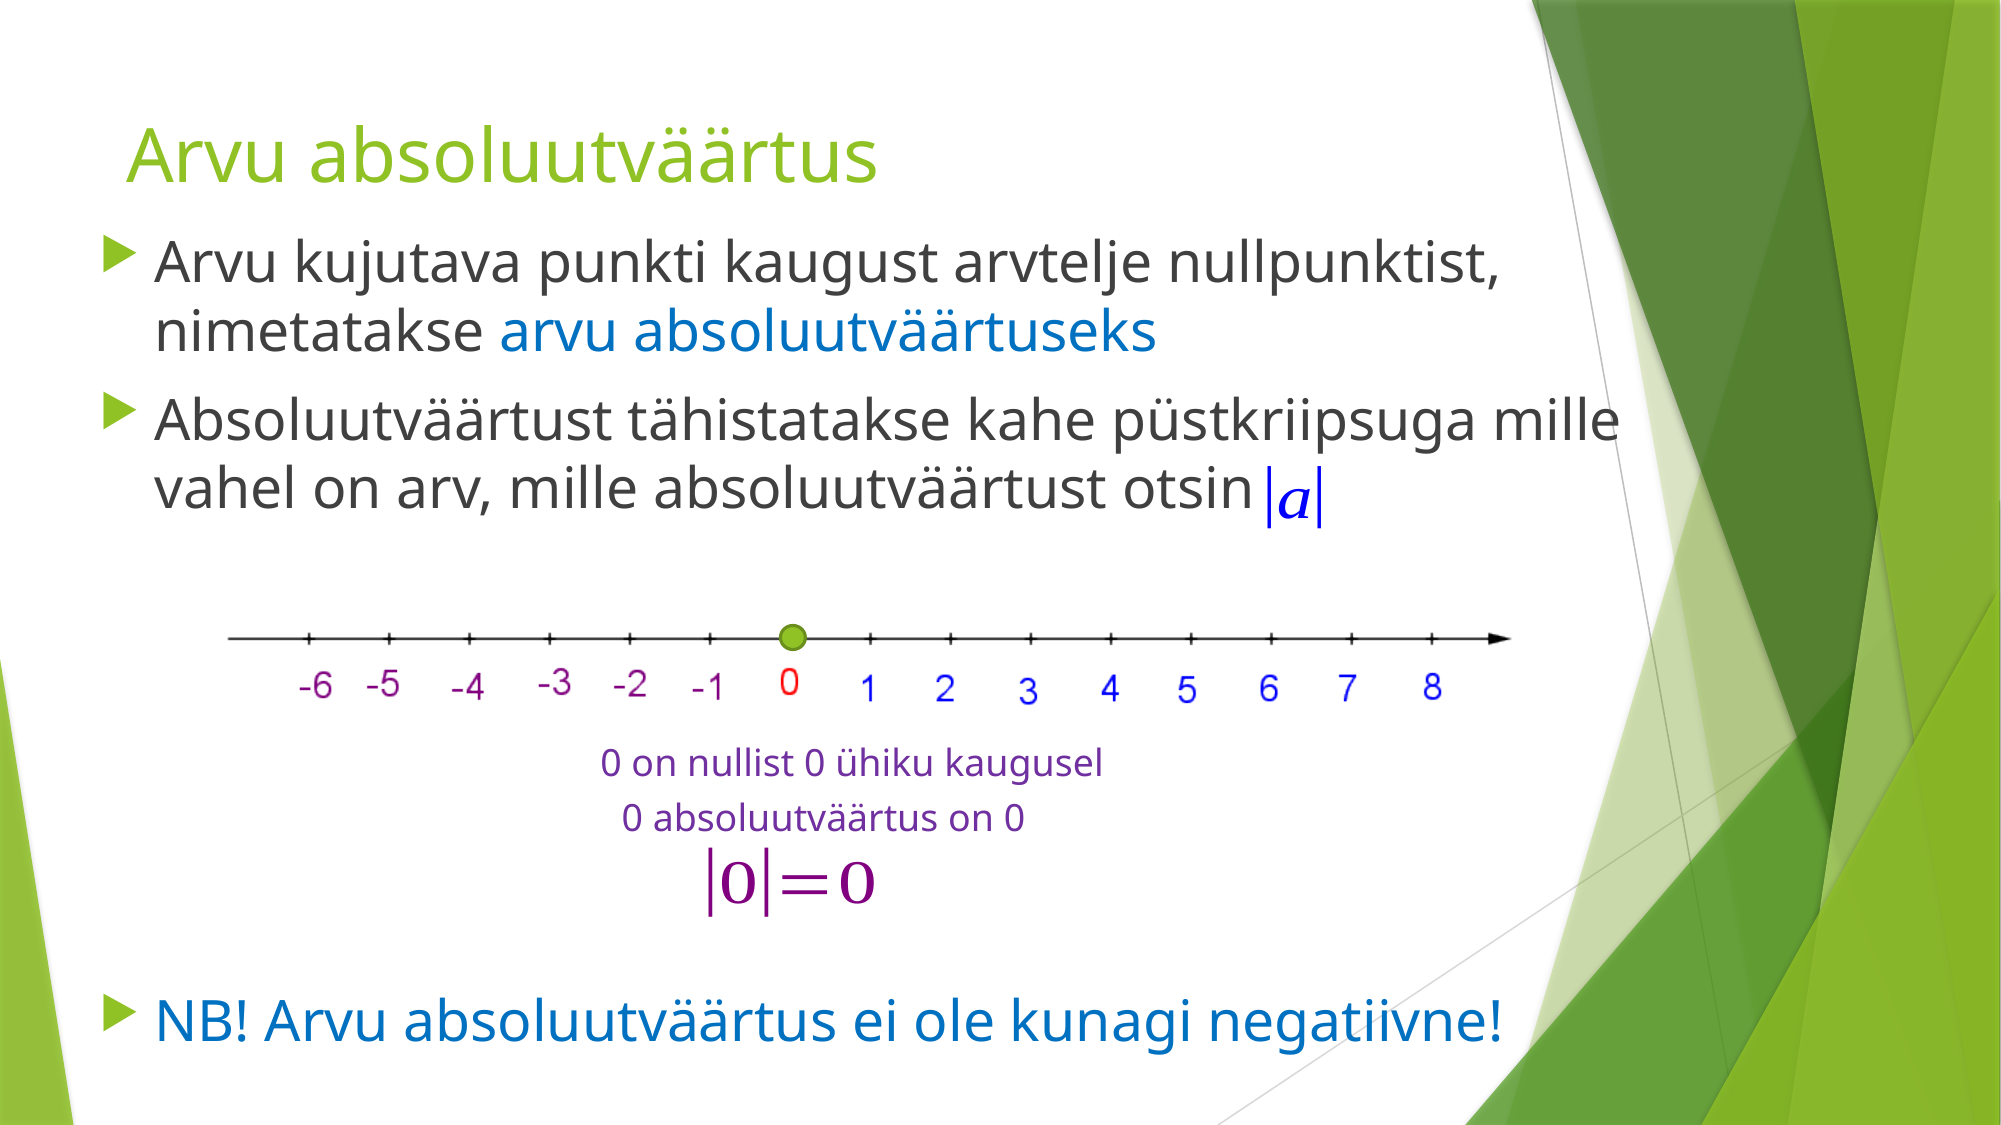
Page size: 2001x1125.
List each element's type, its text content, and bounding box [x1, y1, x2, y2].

text_box 0 on nullist 0 ühiku kaugusel [585, 731, 1138, 792]
picture [210, 602, 1522, 731]
title Arvu absoluutväärtus [111, 99, 1522, 218]
list Arvu kujutava punkti kaugust arvtelje nullpunktist, nimetatakse arvu absoluutväärtuseks Absoluutväärtust tähistatakse kahe püstkriipsuga mille vahel on arv, mille absoluutväärtust otsin NB! Arvu absoluutväärtus ei ole kunagi negatiivne! [84, 218, 1682, 1069]
chart [1248, 462, 1341, 532]
text_box 0 absoluutväärtus on 0 [606, 786, 1159, 847]
chart [687, 844, 887, 921]
text_box [780, 625, 806, 650]
